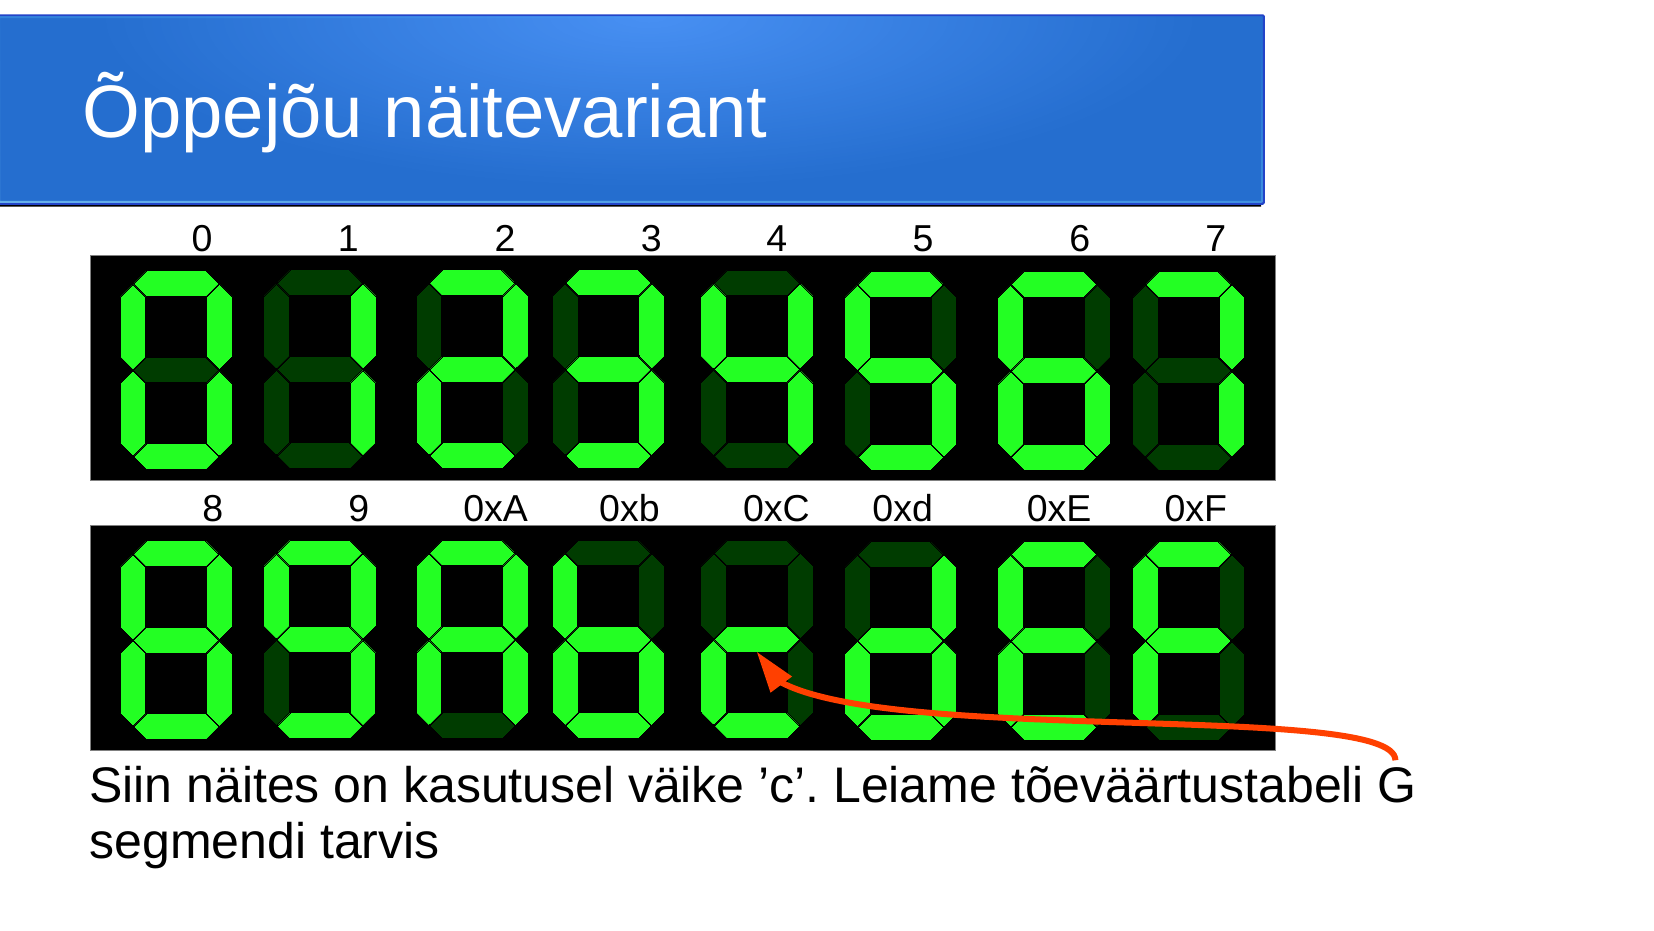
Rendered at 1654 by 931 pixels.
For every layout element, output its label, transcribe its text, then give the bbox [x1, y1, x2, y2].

text_box 8 9 0xA 0xb 0xC 0xd 0xE 0xF [135, 495, 1261, 537]
title Õppejõu näitevariant [82, 35, 1235, 189]
text_box Siin näites on kasutusel väike ’c’. Leiame tõeväärtustabeli G segmendi tarvis [75, 750, 1456, 892]
text_box [90, 525, 1276, 750]
text_box [90, 255, 1276, 495]
text_box 0 1 2 3 4 5 6 7 [135, 210, 1261, 255]
